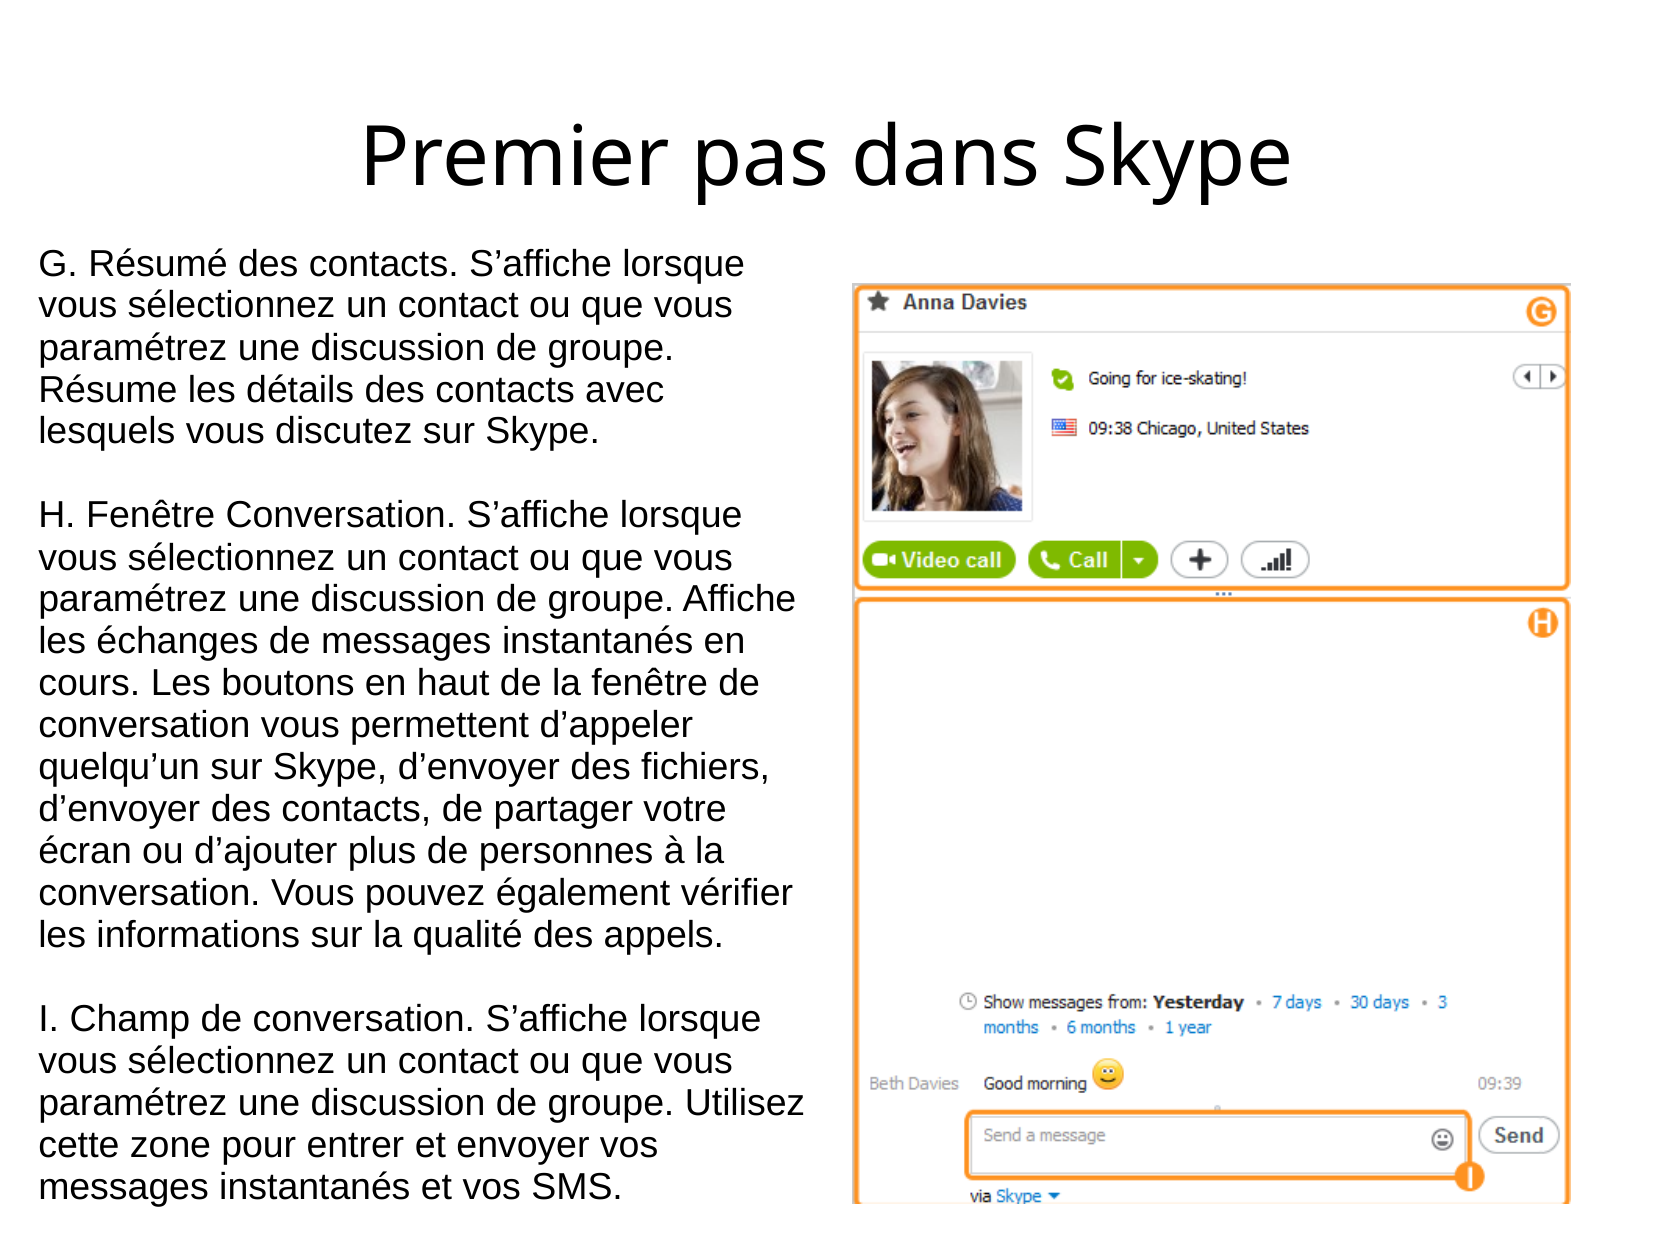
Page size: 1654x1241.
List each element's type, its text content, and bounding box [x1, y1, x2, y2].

picture [852, 283, 1571, 1204]
title Premier pas dans Skype [82, 49, 1571, 257]
text_box G. Résumé des contacts. S’affiche lorsque vous sélectionnez un contact ou que vous paramétrez une discussion de groupe. Résume les détails des contacts avec lesquels vous discutez sur Skype. H. Fenêtre Conversation. S’affiche lorsque vous sélectionnez un contact ou que vous paramétrez une discussion de groupe. Affiche les échanges de messages instantanés en cours. Les boutons en haut de la fenêtre de conversation vous permettent d’appeler quelqu’un sur Skype, d’envoyer des fichiers, d’envoyer des contacts, de partager votre écran ou d’ajouter plus de personnes à la conversation. Vous pouvez également vérifier les informations sur la qualité des appels. I. Champ de conversation. S’affiche lorsque vous sélectionnez un contact ou que vous paramétrez une discussion de groupe. Utilisez cette zone pour entrer et envoyer vos messages instantanés et vos SMS. [23, 234, 827, 1217]
